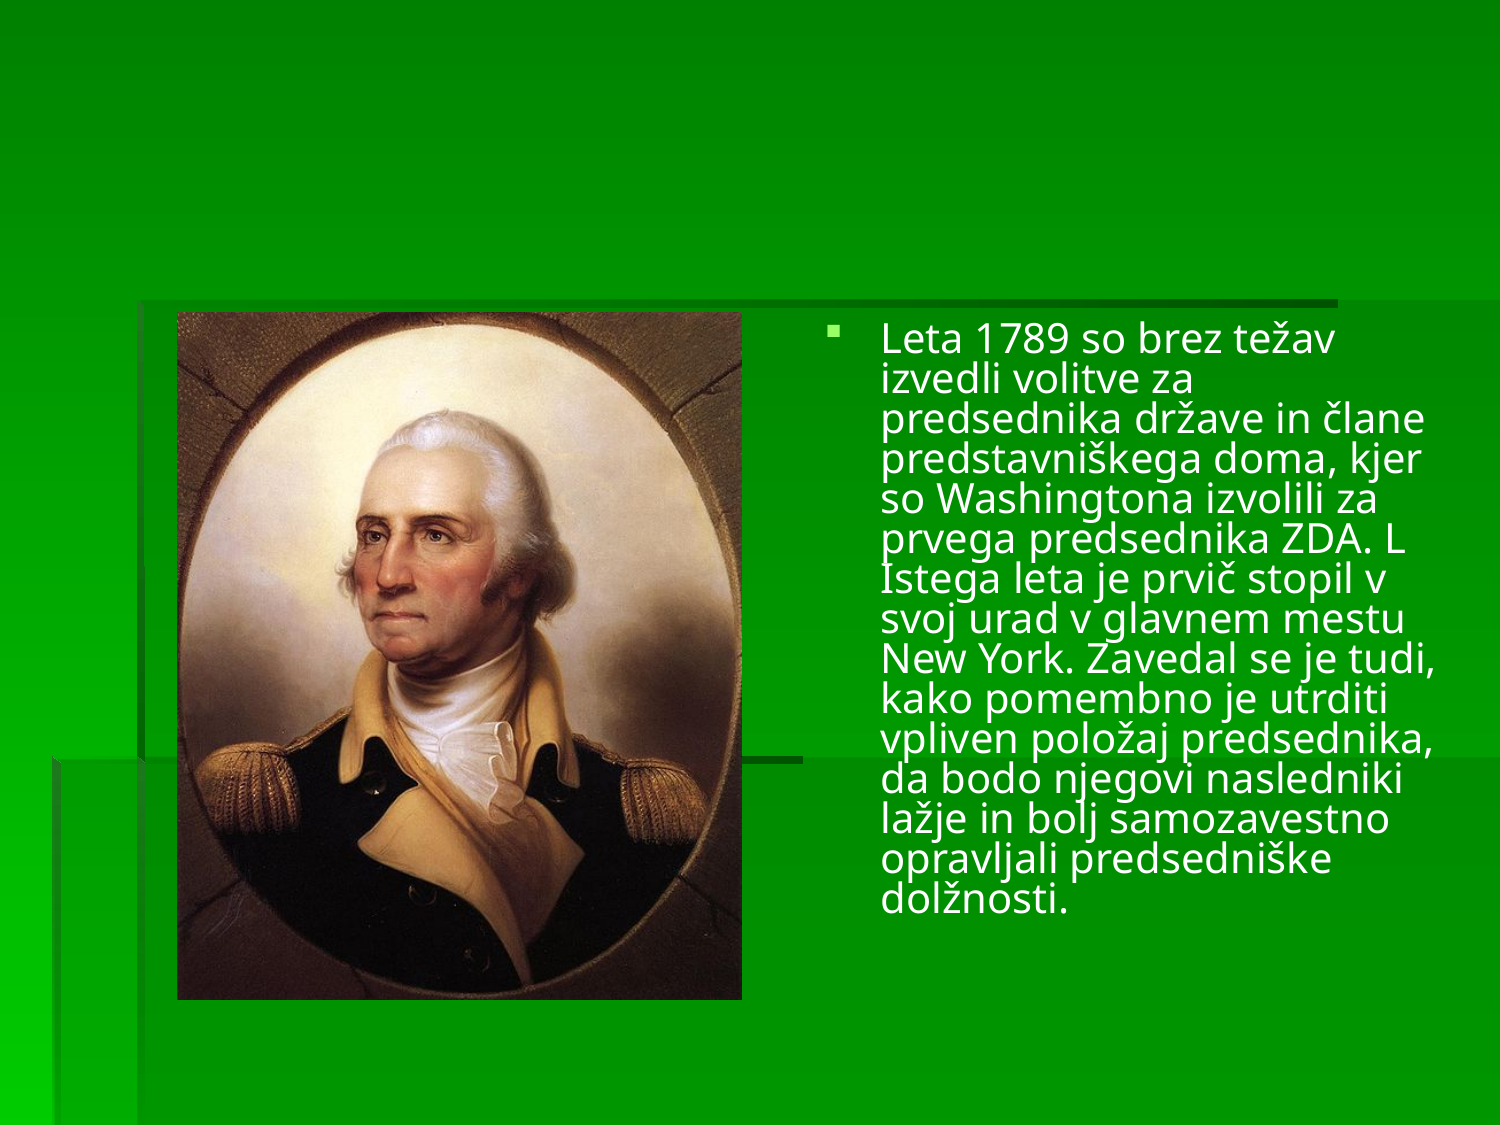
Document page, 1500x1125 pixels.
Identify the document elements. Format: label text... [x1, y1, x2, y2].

list Leta 1789 so brez težav izvedli volitve za predsednika države in člane predstavniškega doma, kjer so Washingtona izvolili za prvega predsednika ZDA. L Istega leta je prvič stopil v svoj urad v glavnem mestu New York. Zavedal se je tudi, kako pomembno je utrditi vpliven položaj predsednika, da bodo njegovi nasledniki lažje in bolj samozavestno opravljali predsedniške dolžnosti. [809, 314, 1454, 1002]
picture [177, 312, 742, 1000]
